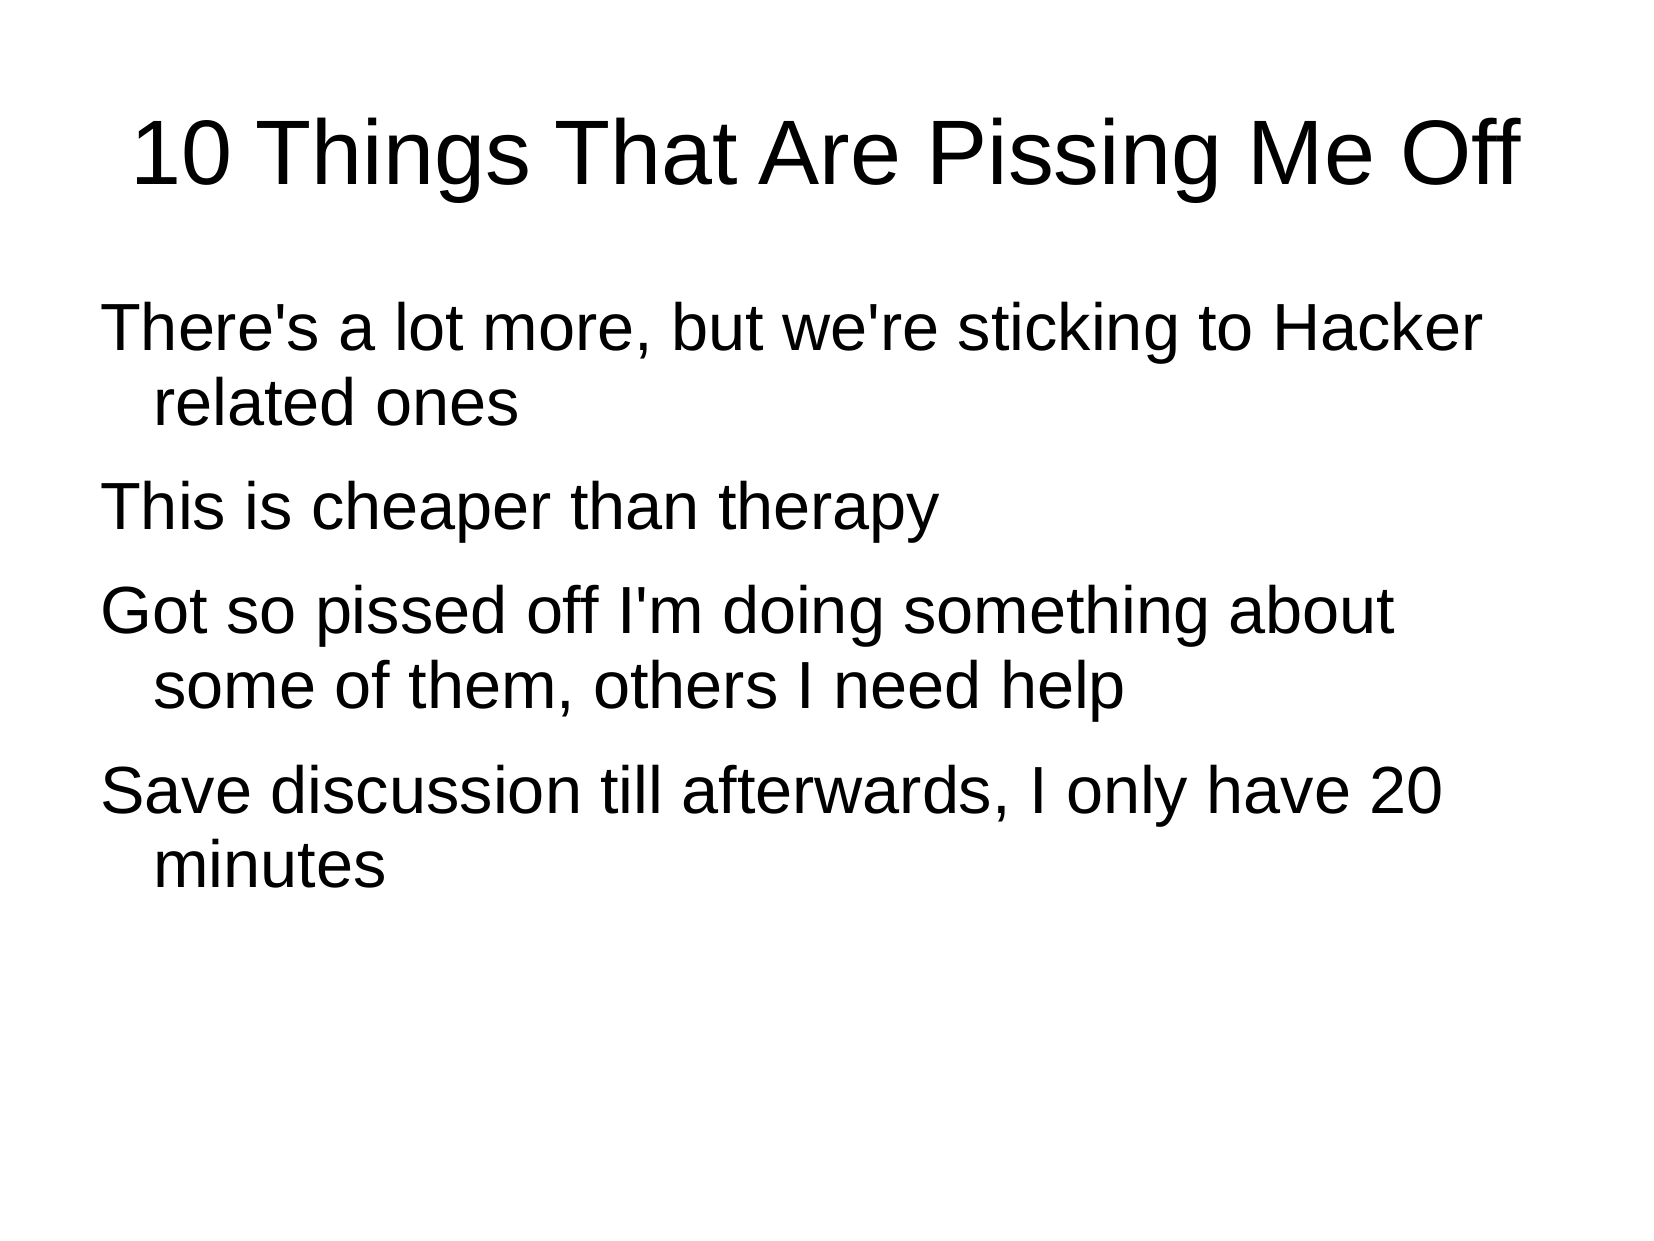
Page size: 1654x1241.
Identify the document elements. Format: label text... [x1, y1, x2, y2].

list There's a lot more, but we're sticking to Hacker related ones This is cheaper than therapy Got so pissed off I'm doing something about some of them, others I need help Save discussion till afterwards, I only have 20 minutes [82, 290, 1571, 1109]
title 10 Things That Are Pissing Me Off [82, 49, 1571, 257]
